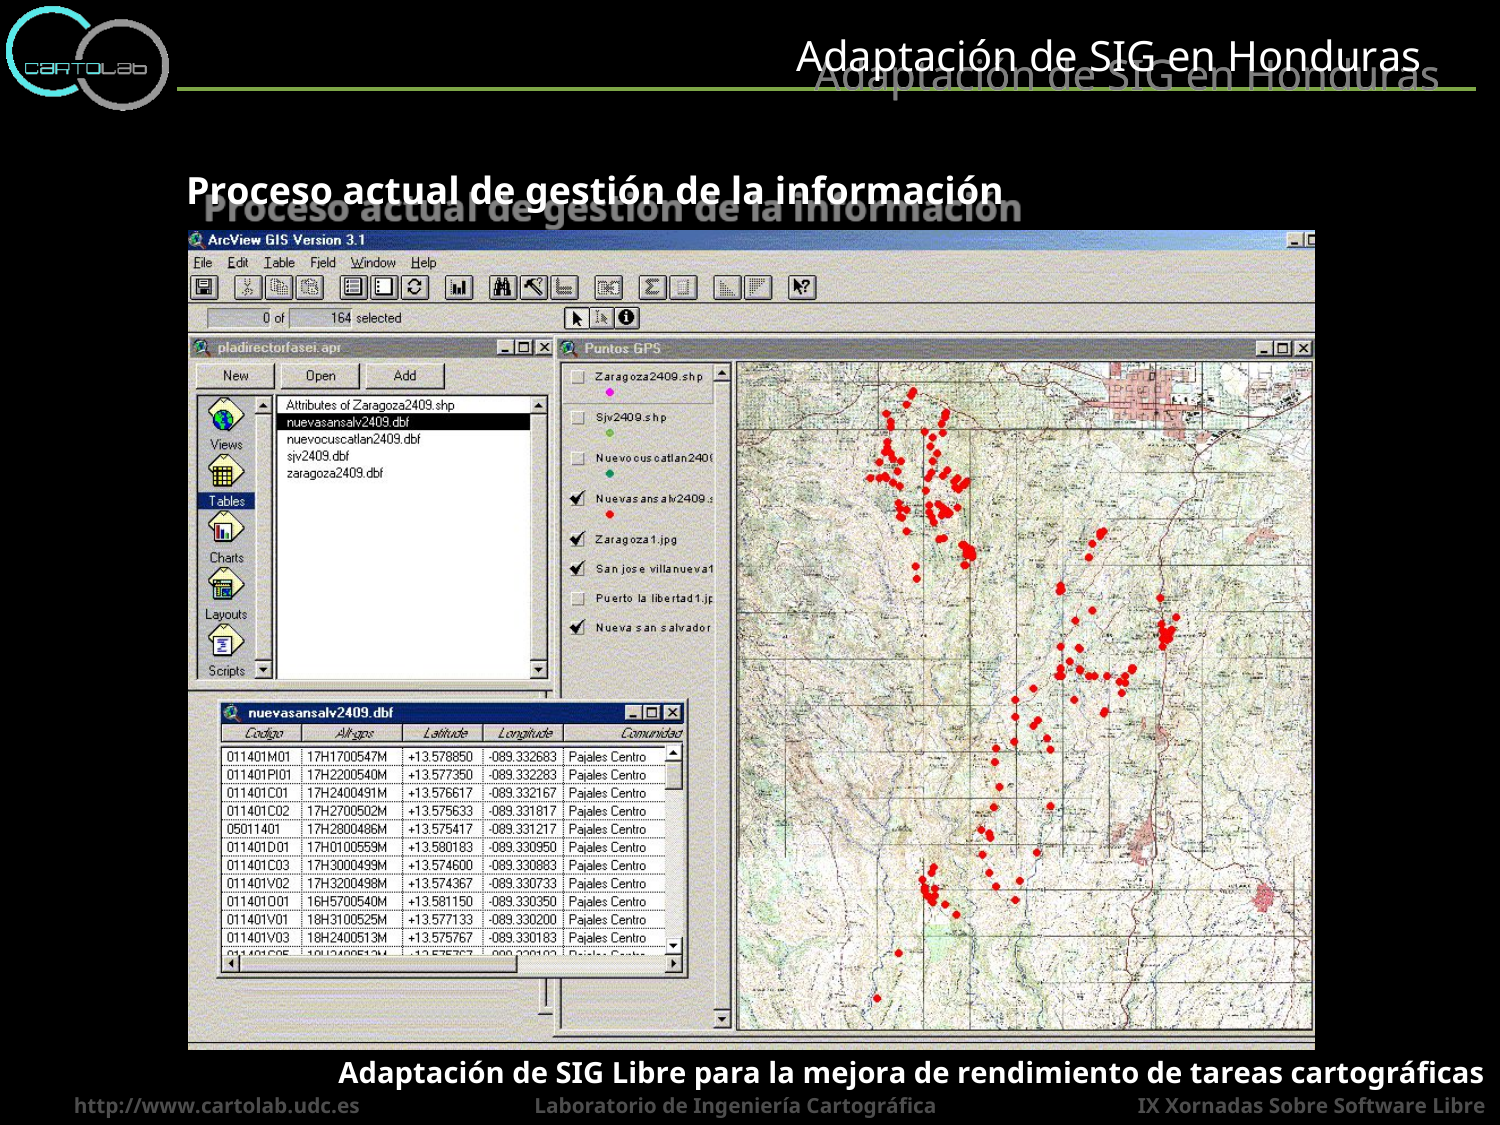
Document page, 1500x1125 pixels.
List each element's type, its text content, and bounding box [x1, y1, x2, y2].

text_box Proceso actual de gestión de la información [171, 159, 1441, 916]
text_box Adaptación de SIG en Honduras [781, 22, 1483, 88]
picture [188, 230, 1315, 1050]
